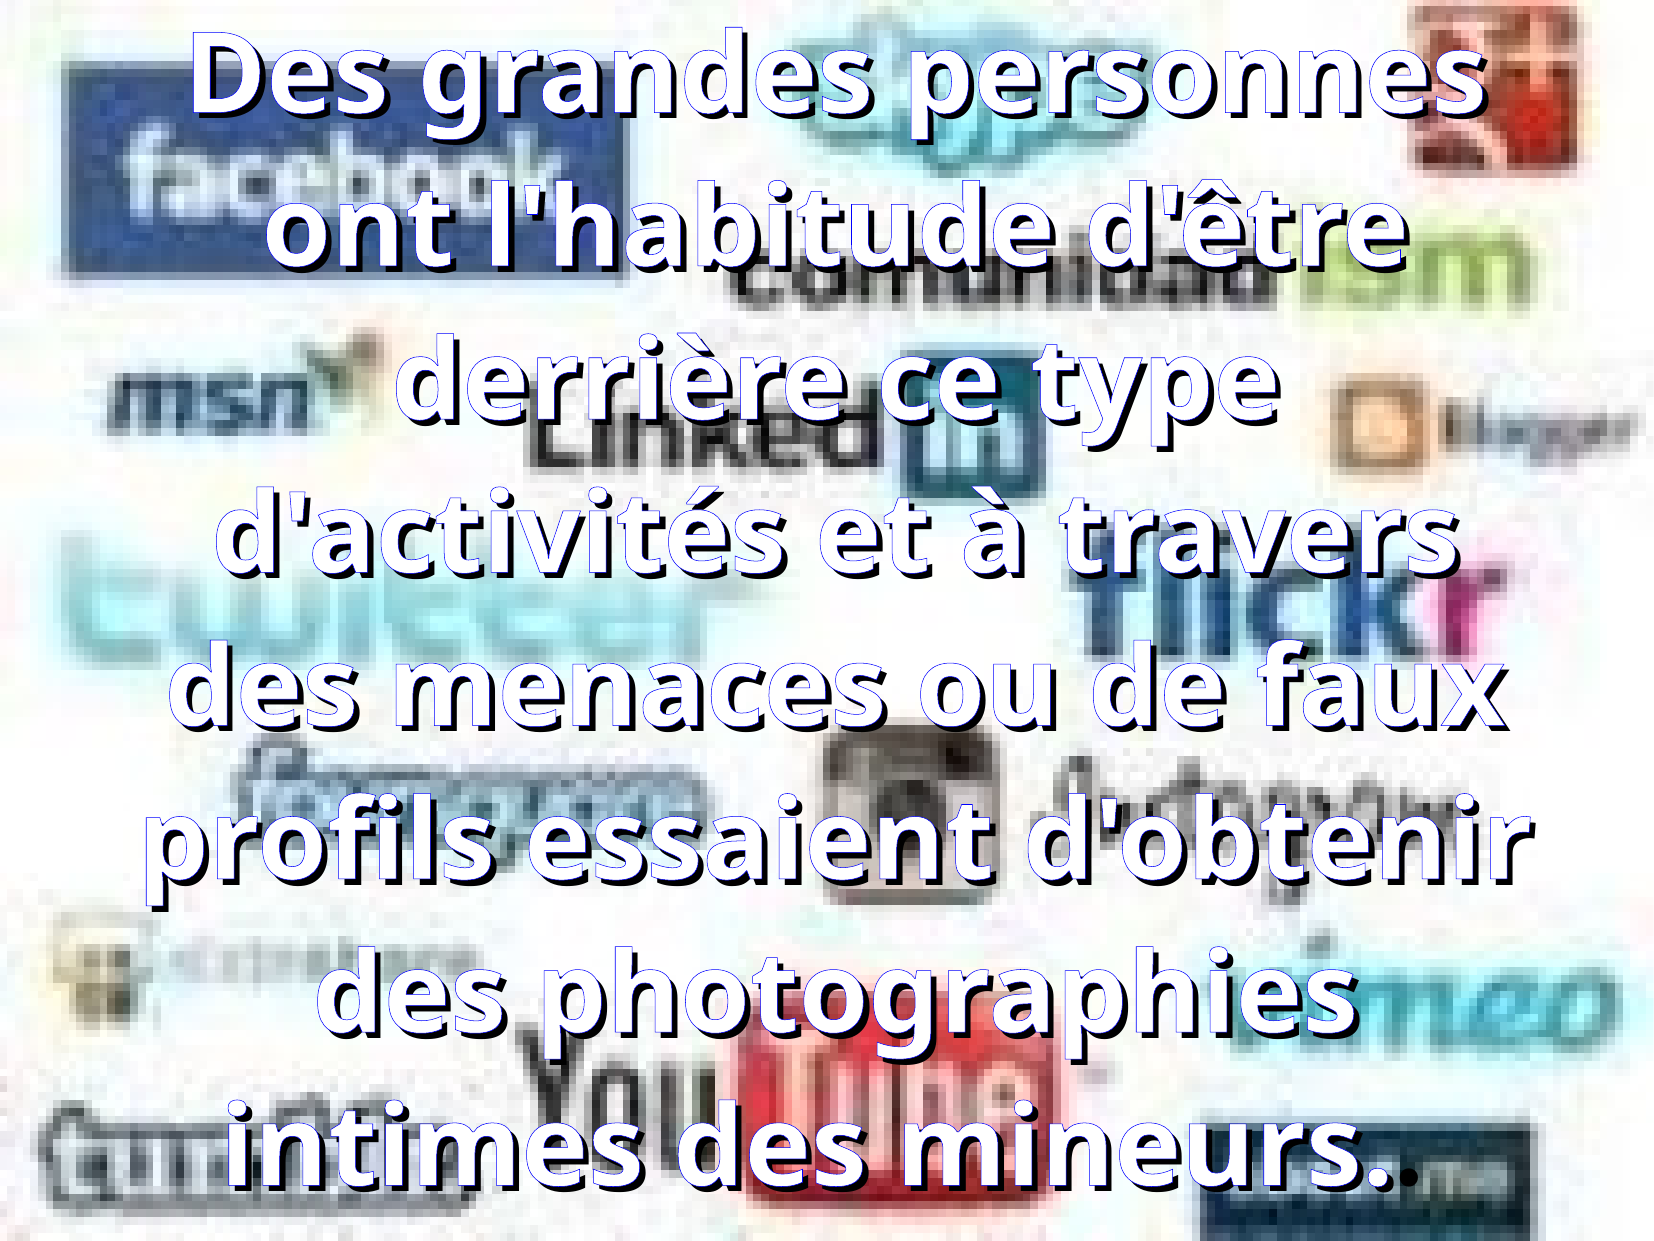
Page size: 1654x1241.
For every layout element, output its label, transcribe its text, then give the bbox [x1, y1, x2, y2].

subtitle Des grandes personnes ont l'habitude d'être derrière ce type d'activités et à travers des menaces ou de faux profils essaient d'obtenir des photographies intimes des mineurs.. [135, 90, 1536, 1120]
picture [0, 0, 1654, 1241]
